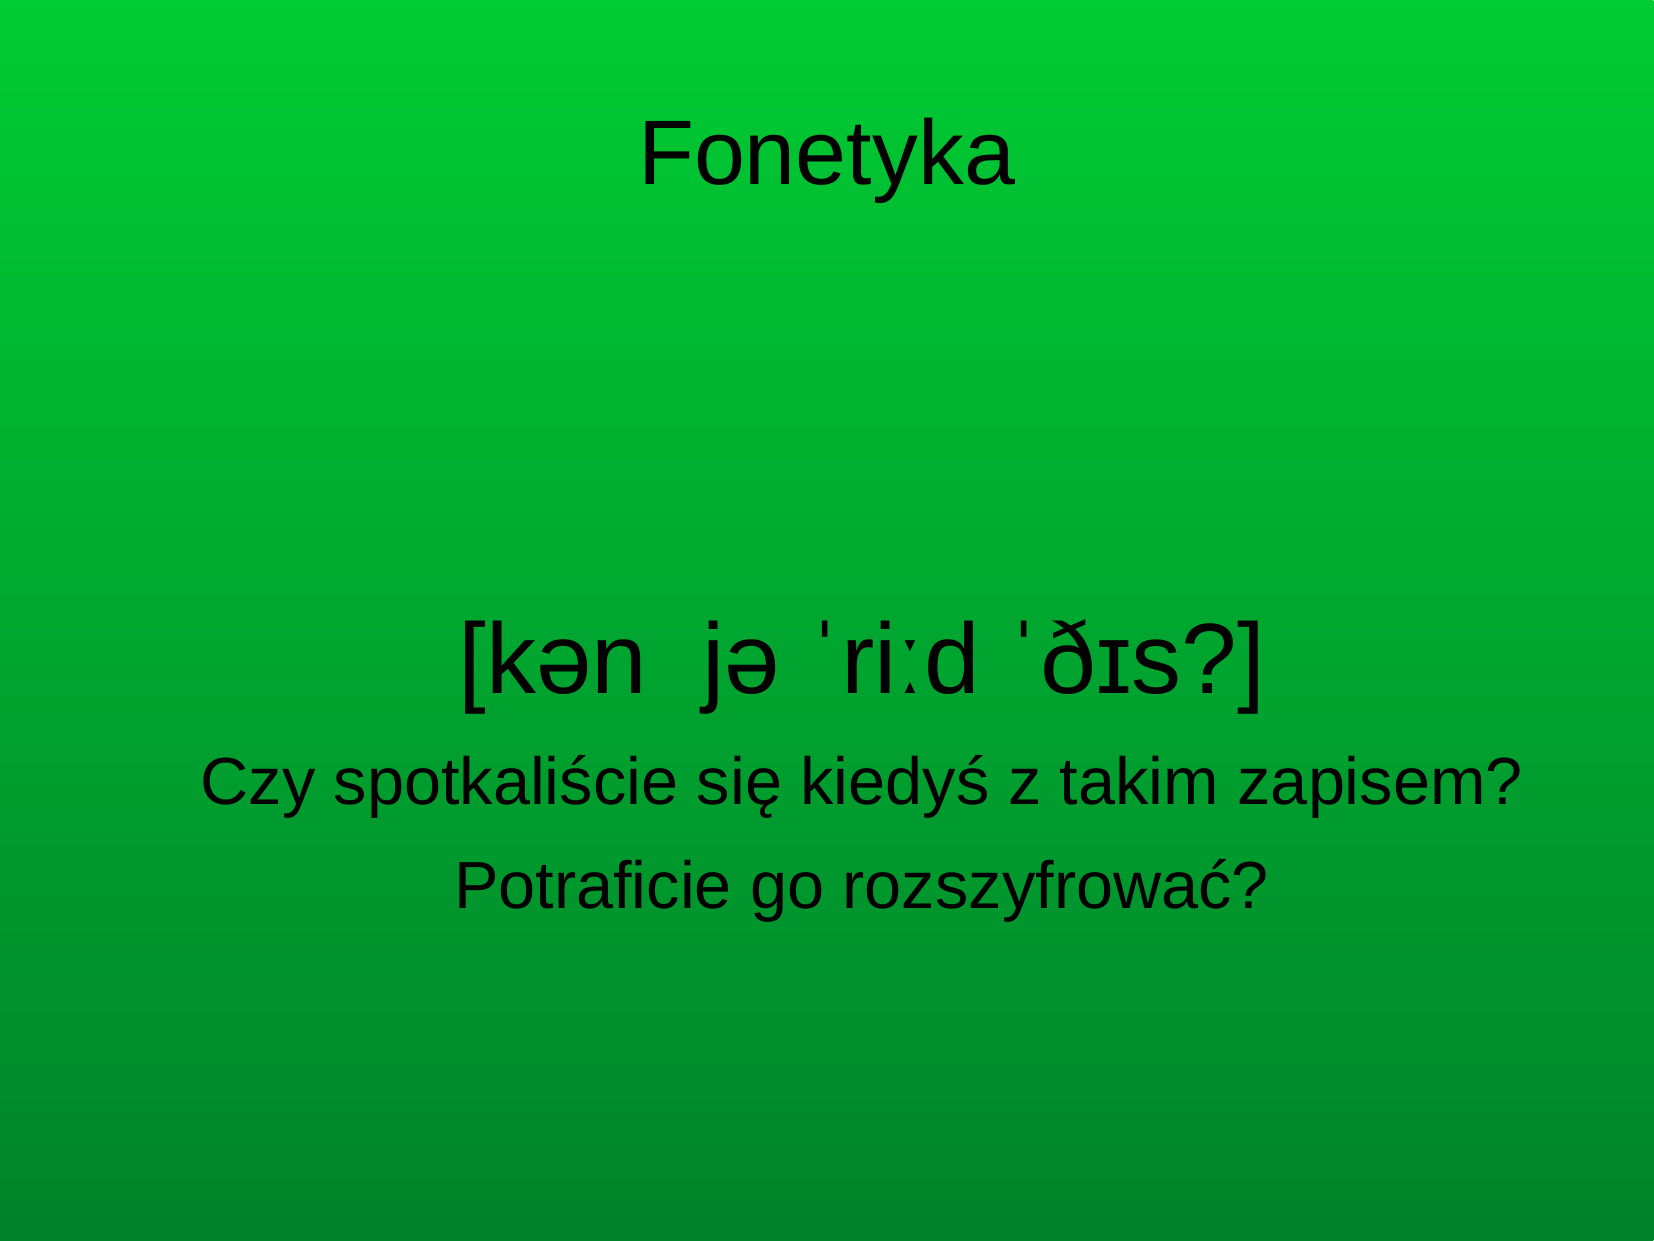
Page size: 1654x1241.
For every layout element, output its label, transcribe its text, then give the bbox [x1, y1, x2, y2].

list [kən jə ˈriːd ˈðɪs?] Czy spotkaliście się kiedyś z takim zapisem? Potraficie go rozszyfrować? [82, 290, 1571, 1109]
title Fonetyka [82, 49, 1571, 257]
